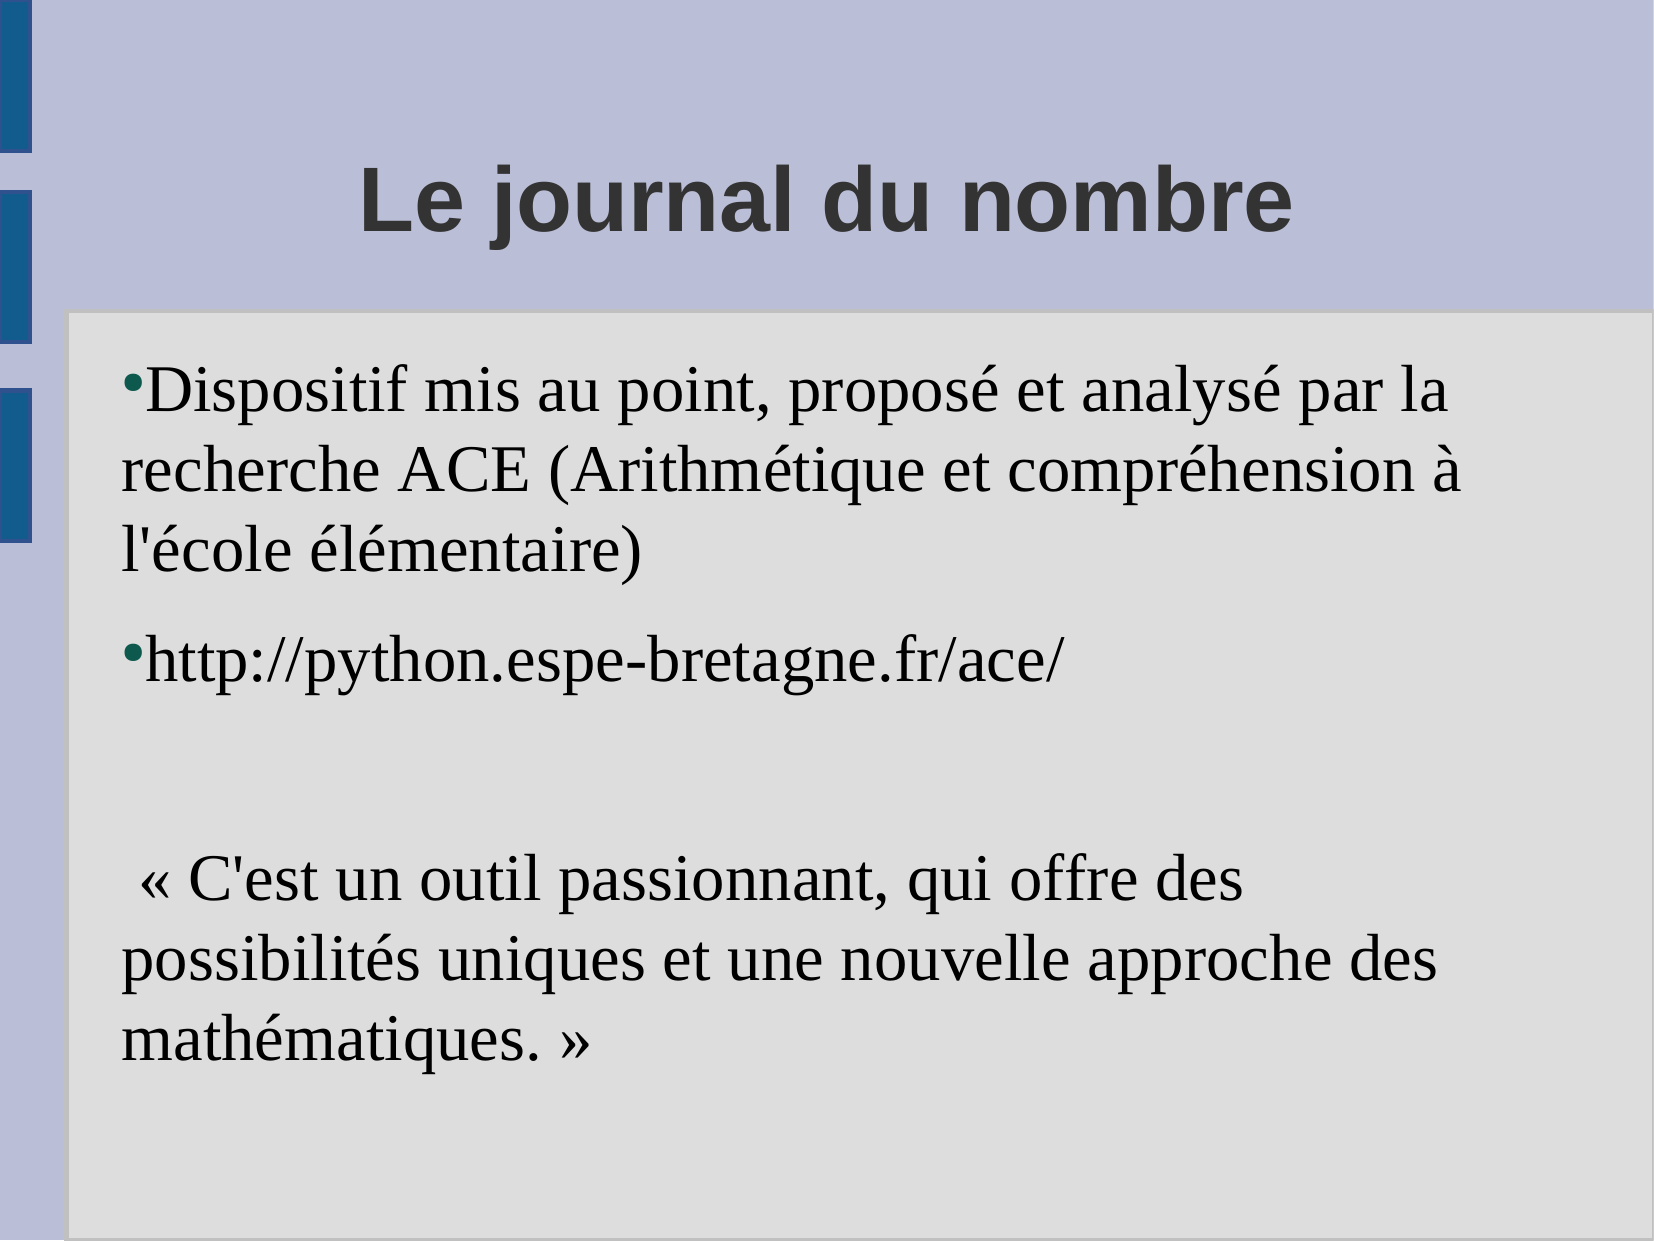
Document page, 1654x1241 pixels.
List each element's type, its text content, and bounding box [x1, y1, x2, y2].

list Dispositif mis au point, proposé et analysé par la recherche ACE (Arithmétique et compréhension à l'école élémentaire) http://python.espe-bretagne.fr/ace/ « C'est un outil passionnant, qui offre des possibilités uniques et une nouvelle approche des mathématiques. » [121, 344, 1534, 1127]
title Le journal du nombre [121, 91, 1534, 299]
